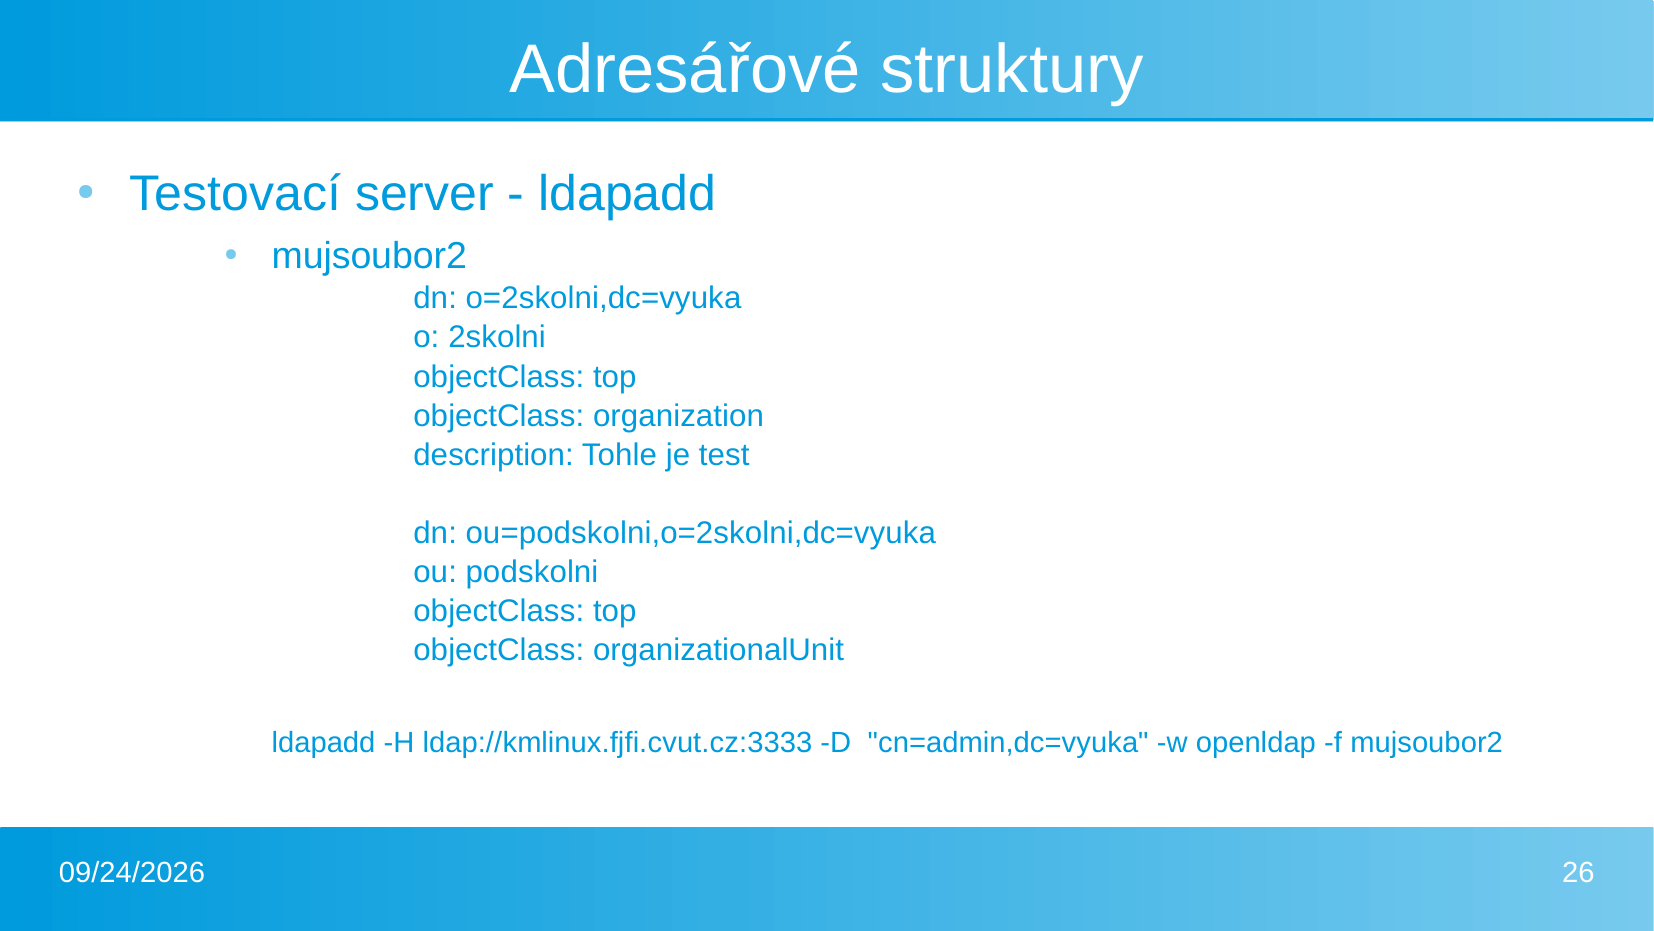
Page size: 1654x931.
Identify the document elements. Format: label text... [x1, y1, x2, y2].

title Adresářové struktury [59, 29, 1595, 108]
list Testovací server - ldapadd mujsoubor2 dn: o=2skolni,dc=vyuka o: 2skolni objectClass: top objectClass: organization description: Tohle je test dn: ou=podskolni,o=2skolni,dc=vyuka ou: podskolni objectClass: top objectClass: organizationalUnit ldapadd -H ldap://kmlinux.fjfi.cvut.cz:3333 -D "cn=admin,dc=vyuka" -w openldap -f mujsoubor2 [59, 165, 1595, 756]
